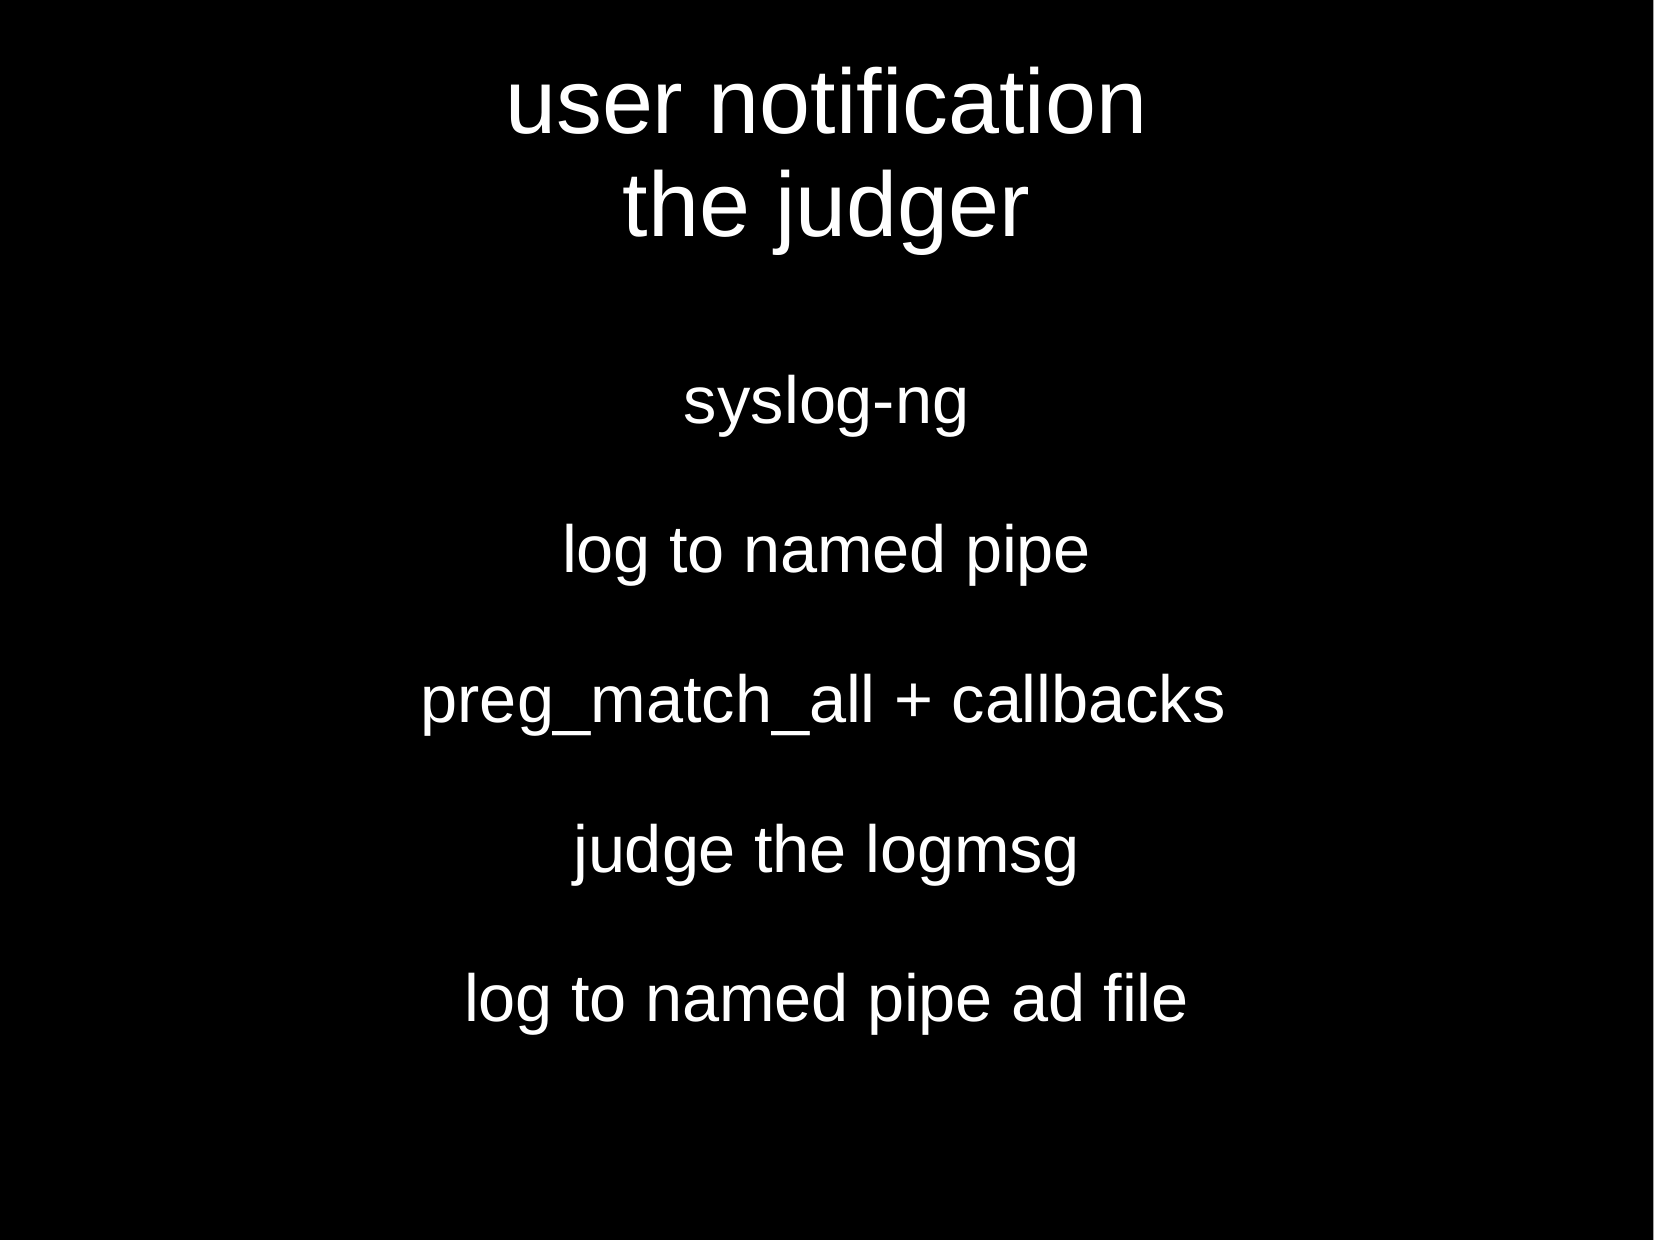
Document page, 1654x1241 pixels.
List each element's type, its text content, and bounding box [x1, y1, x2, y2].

subtitle syslog-ng log to named pipe preg_match_all + callbacks judge the logmsg log to named pipe ad file [82, 297, 1571, 1102]
title user notification the judger [82, 49, 1571, 257]
